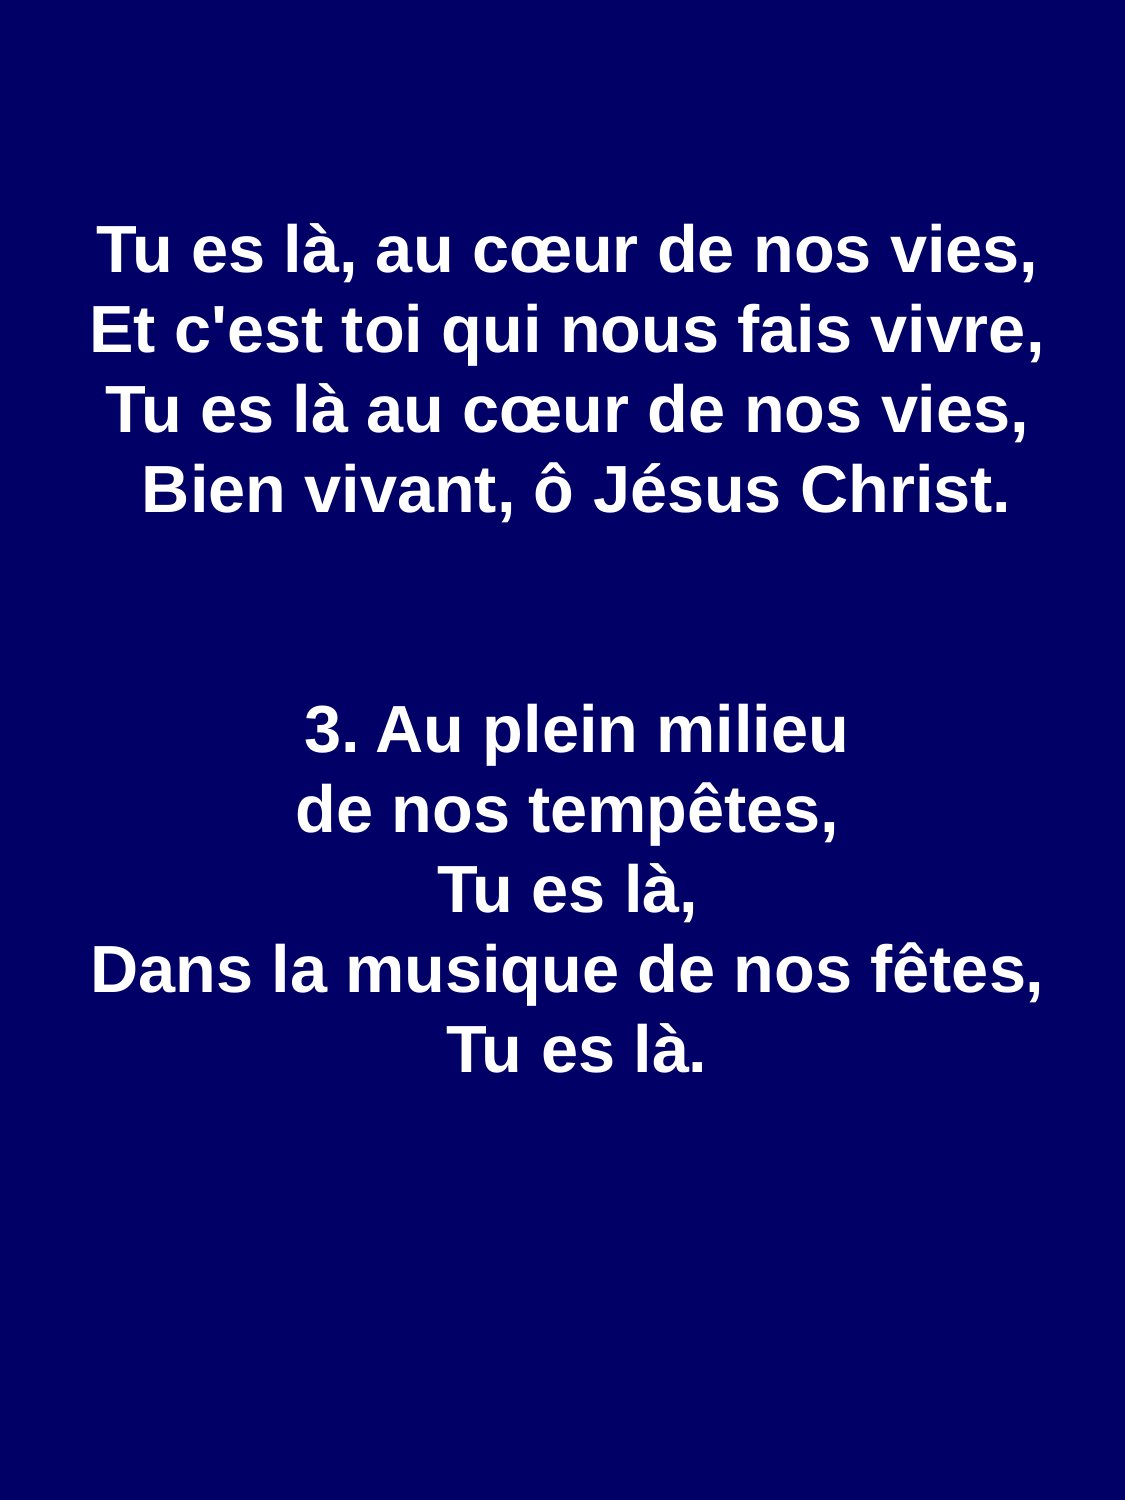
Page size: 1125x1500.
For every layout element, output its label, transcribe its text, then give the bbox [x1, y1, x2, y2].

text_box Tu es là, au cœur de nos vies, Et c'est toi qui nous fais vivre, Tu es là au cœur de nos vies, Bien vivant, ô Jésus Christ. 3. Au plein milieu de nos tempêtes, Tu es là, Dans la musique de nos fêtes, Tu es là. [70, 198, 1084, 1453]
